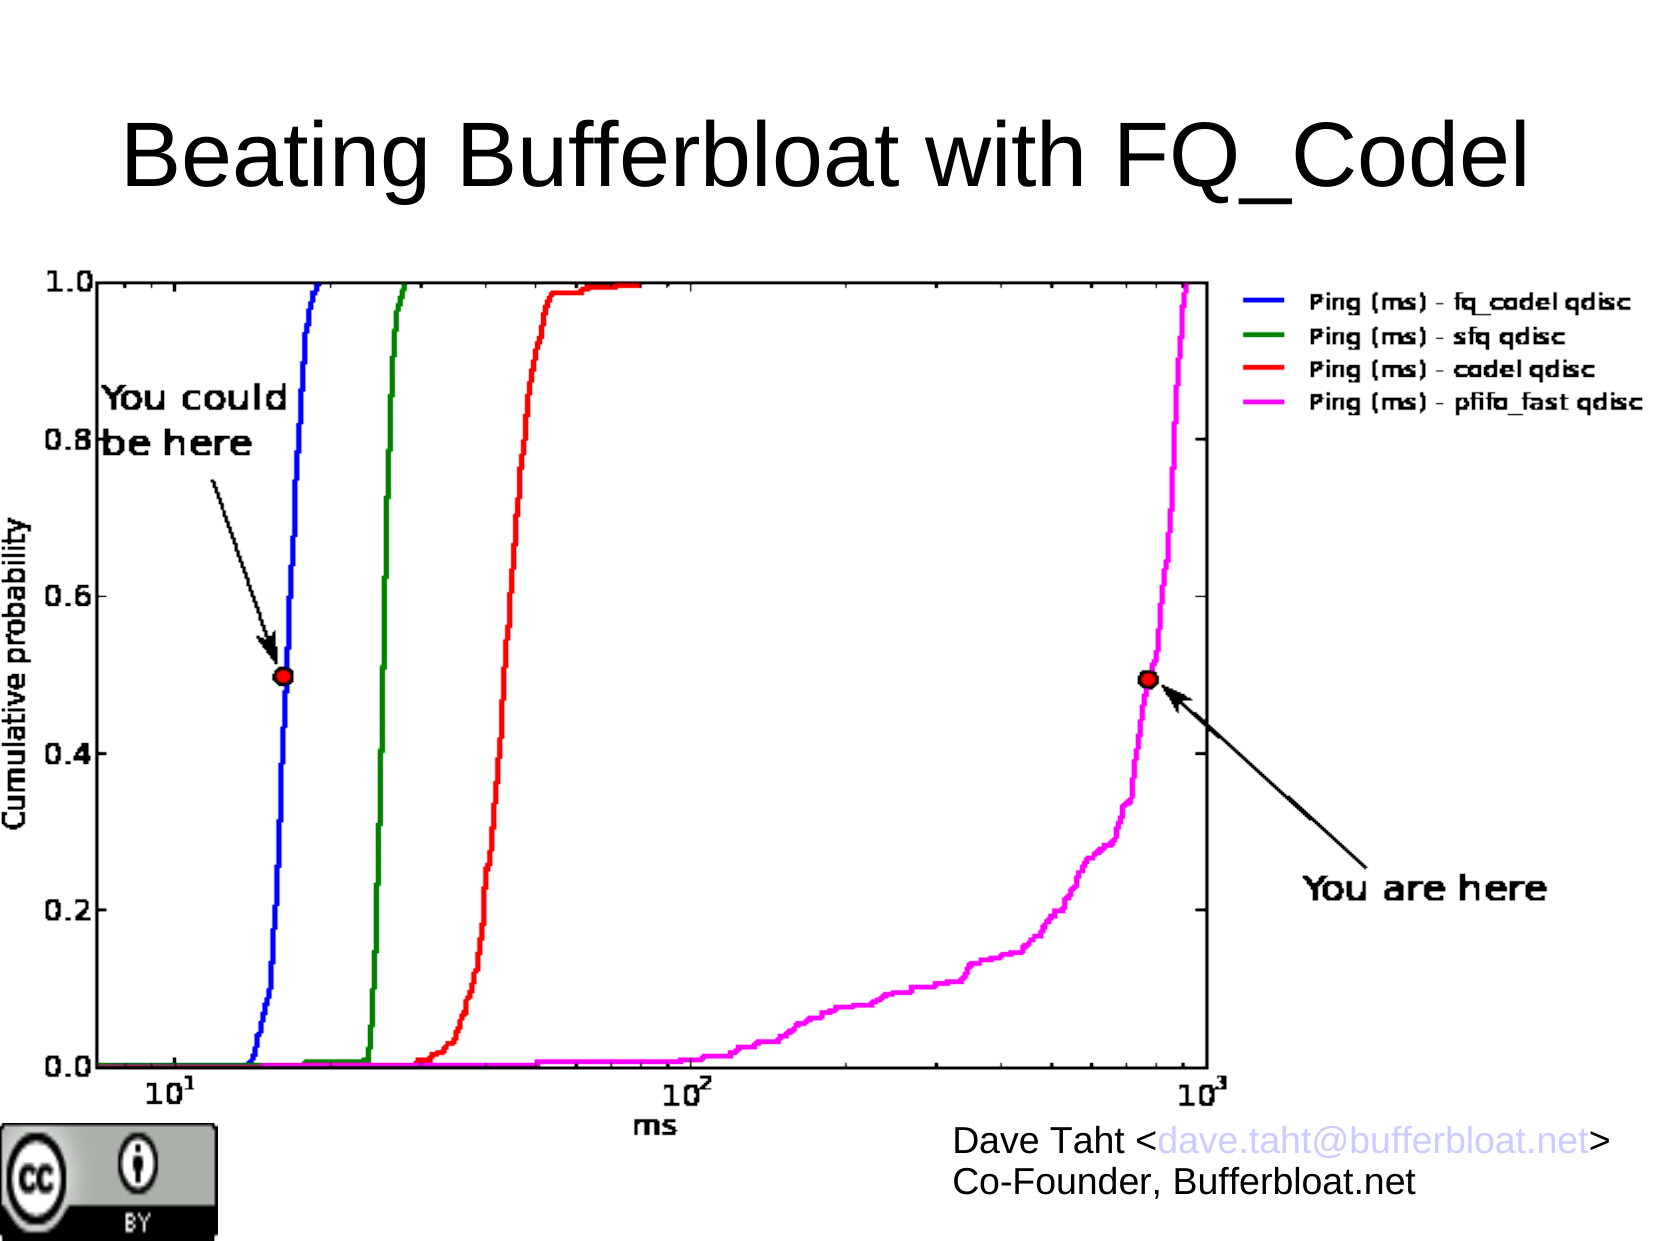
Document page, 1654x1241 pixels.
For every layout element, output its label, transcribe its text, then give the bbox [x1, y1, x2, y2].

text_box Dave Taht <dave.taht@bufferbloat.net> Co-Founder, Bufferbloat.net [937, 1155, 1621, 1241]
picture [0, 256, 1654, 1241]
title Beating Bufferbloat with FQ_Codel [82, 49, 1571, 256]
